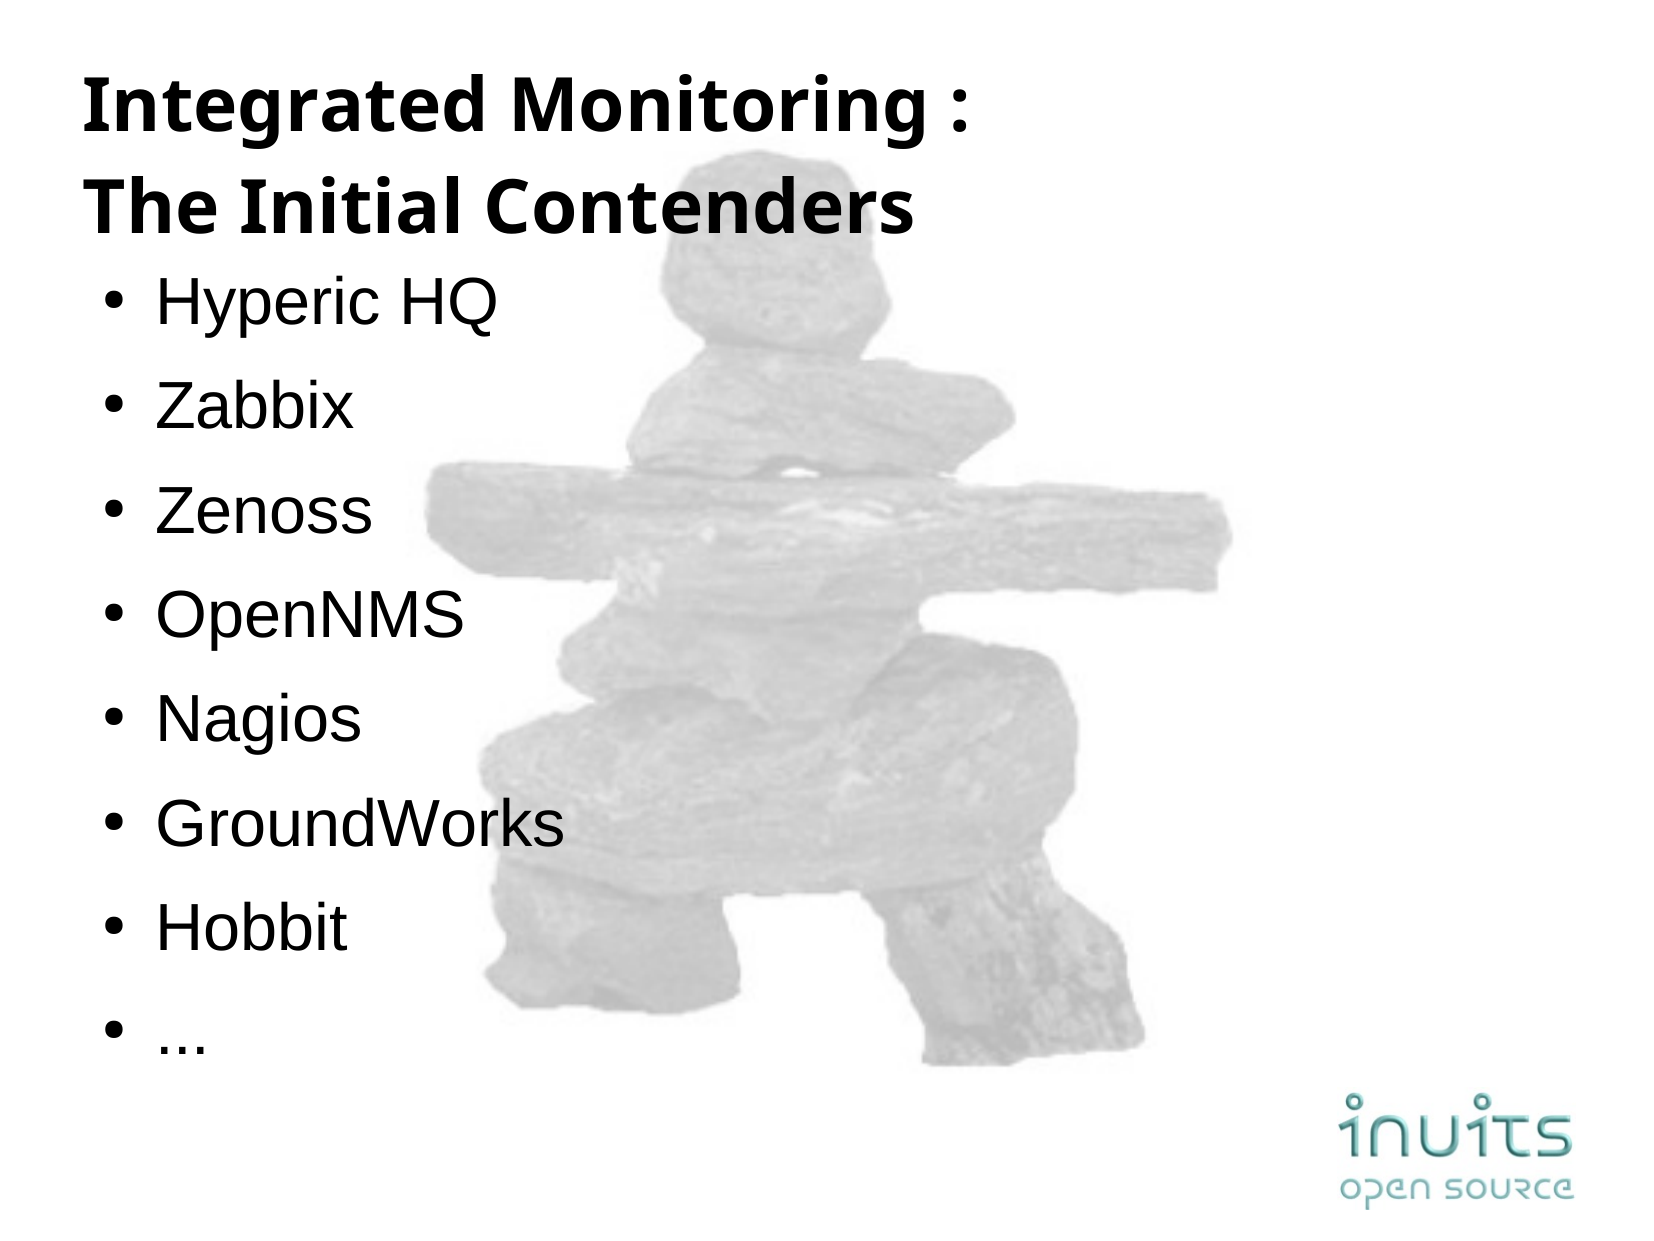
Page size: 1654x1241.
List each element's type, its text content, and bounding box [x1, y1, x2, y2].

picture [1337, 1087, 1576, 1210]
list Hyperic HQ Zabbix Zenoss OpenNMS Nagios GroundWorks Hobbit ... [84, 264, 1573, 1141]
title Integrated Monitoring : The Initial Contenders [82, 49, 1571, 257]
picture [337, 257, 1298, 264]
